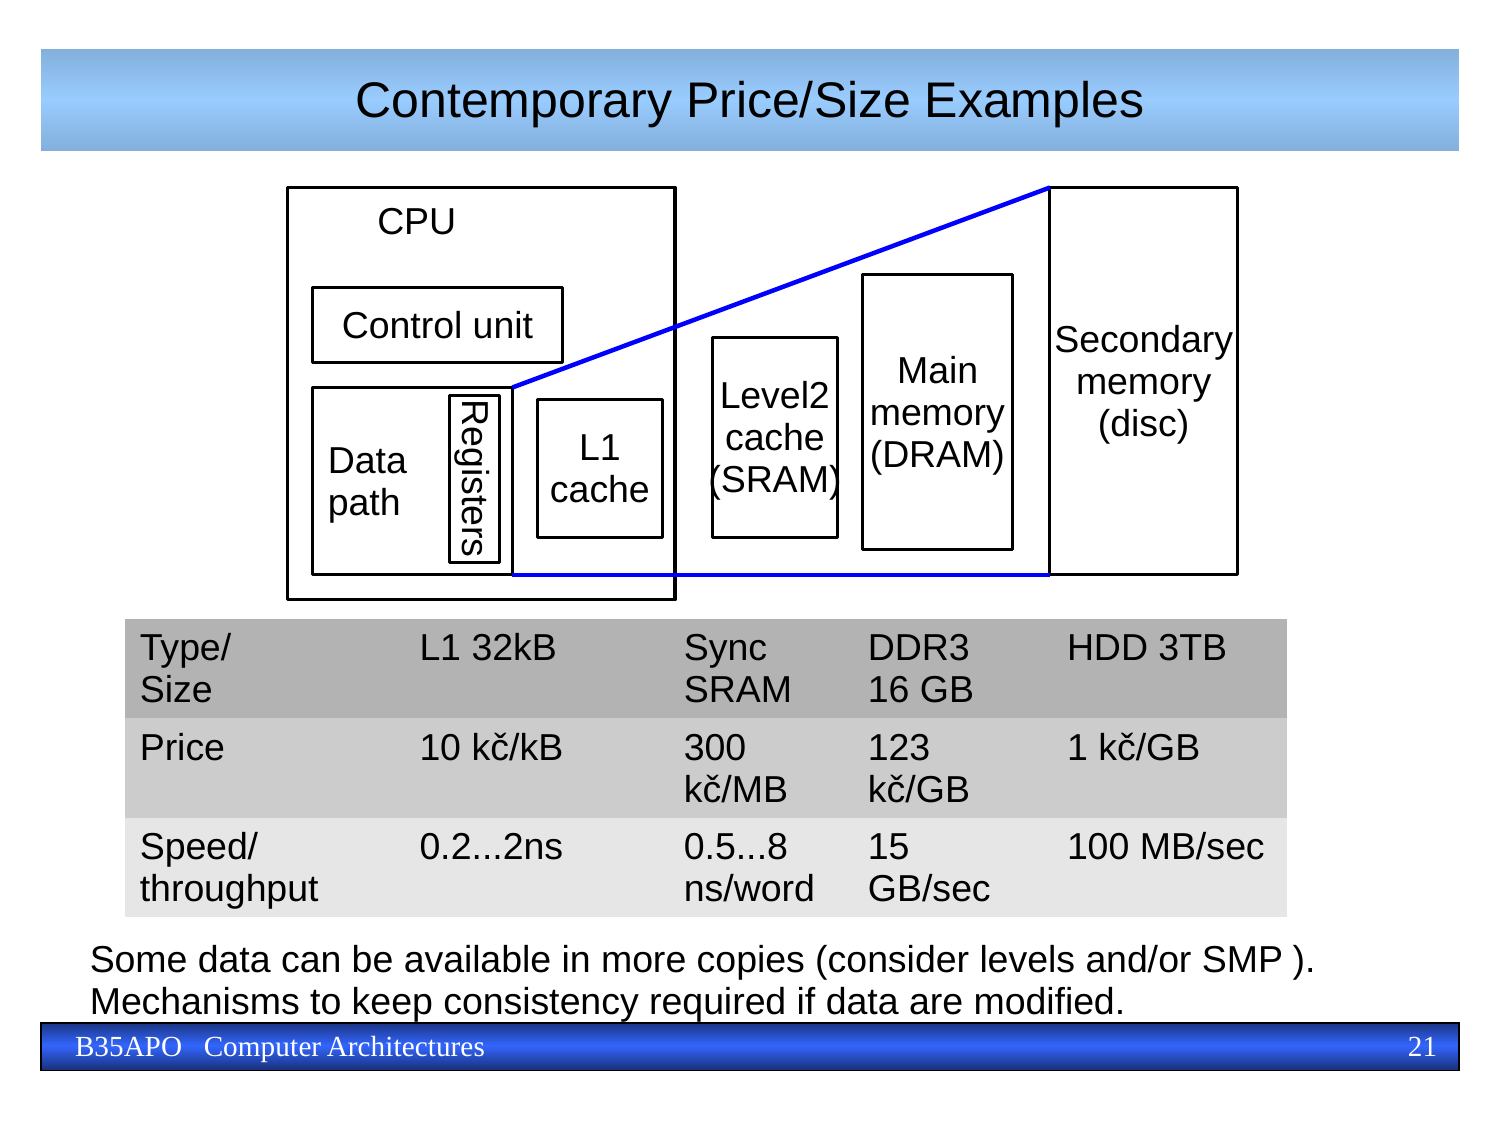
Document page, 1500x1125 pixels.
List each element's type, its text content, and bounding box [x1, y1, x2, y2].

text_box Control unit [312, 287, 563, 363]
text_box Level2 cache (SRAM) [712, 337, 838, 538]
text_box Registers [449, 395, 500, 563]
title Contemporary Price/Size Examples [41, 49, 1459, 151]
table_cell 15 GB/sec [853, 818, 1052, 917]
text_box L1 cache [537, 399, 663, 538]
table_cell 0.2...2ns [405, 818, 669, 917]
table_cell 100 MB/sec [1052, 818, 1287, 917]
text_box Some data can be available in more copies (consider levels and/or SMP ). Mechanisms to keep consistency required if data are modified. [75, 931, 1375, 1031]
table_cell 0.5...8 ns/word [669, 818, 853, 917]
table_header L1 32kB [405, 619, 669, 718]
table_header HDD 3TB [1052, 619, 1287, 718]
table_cell 10 kč/kB [405, 718, 669, 818]
table_cell 300 kč/MB [669, 718, 853, 818]
text_box CPU [362, 193, 526, 275]
text_box Data path [312, 387, 513, 575]
table_cell Speed/ throughput [125, 818, 405, 917]
table_header Sync SRAM [669, 619, 853, 718]
table_header DDR3 16 GB [853, 619, 1052, 718]
table_cell 123 kč/GB [853, 718, 1052, 818]
table_cell 1 kč/GB [1052, 718, 1287, 818]
text_box Secondary memory (disc) [1049, 187, 1238, 575]
text_box Main memory (DRAM) [862, 274, 1013, 550]
table_header Type/ Size [125, 619, 405, 718]
table_cell Price [125, 718, 405, 818]
